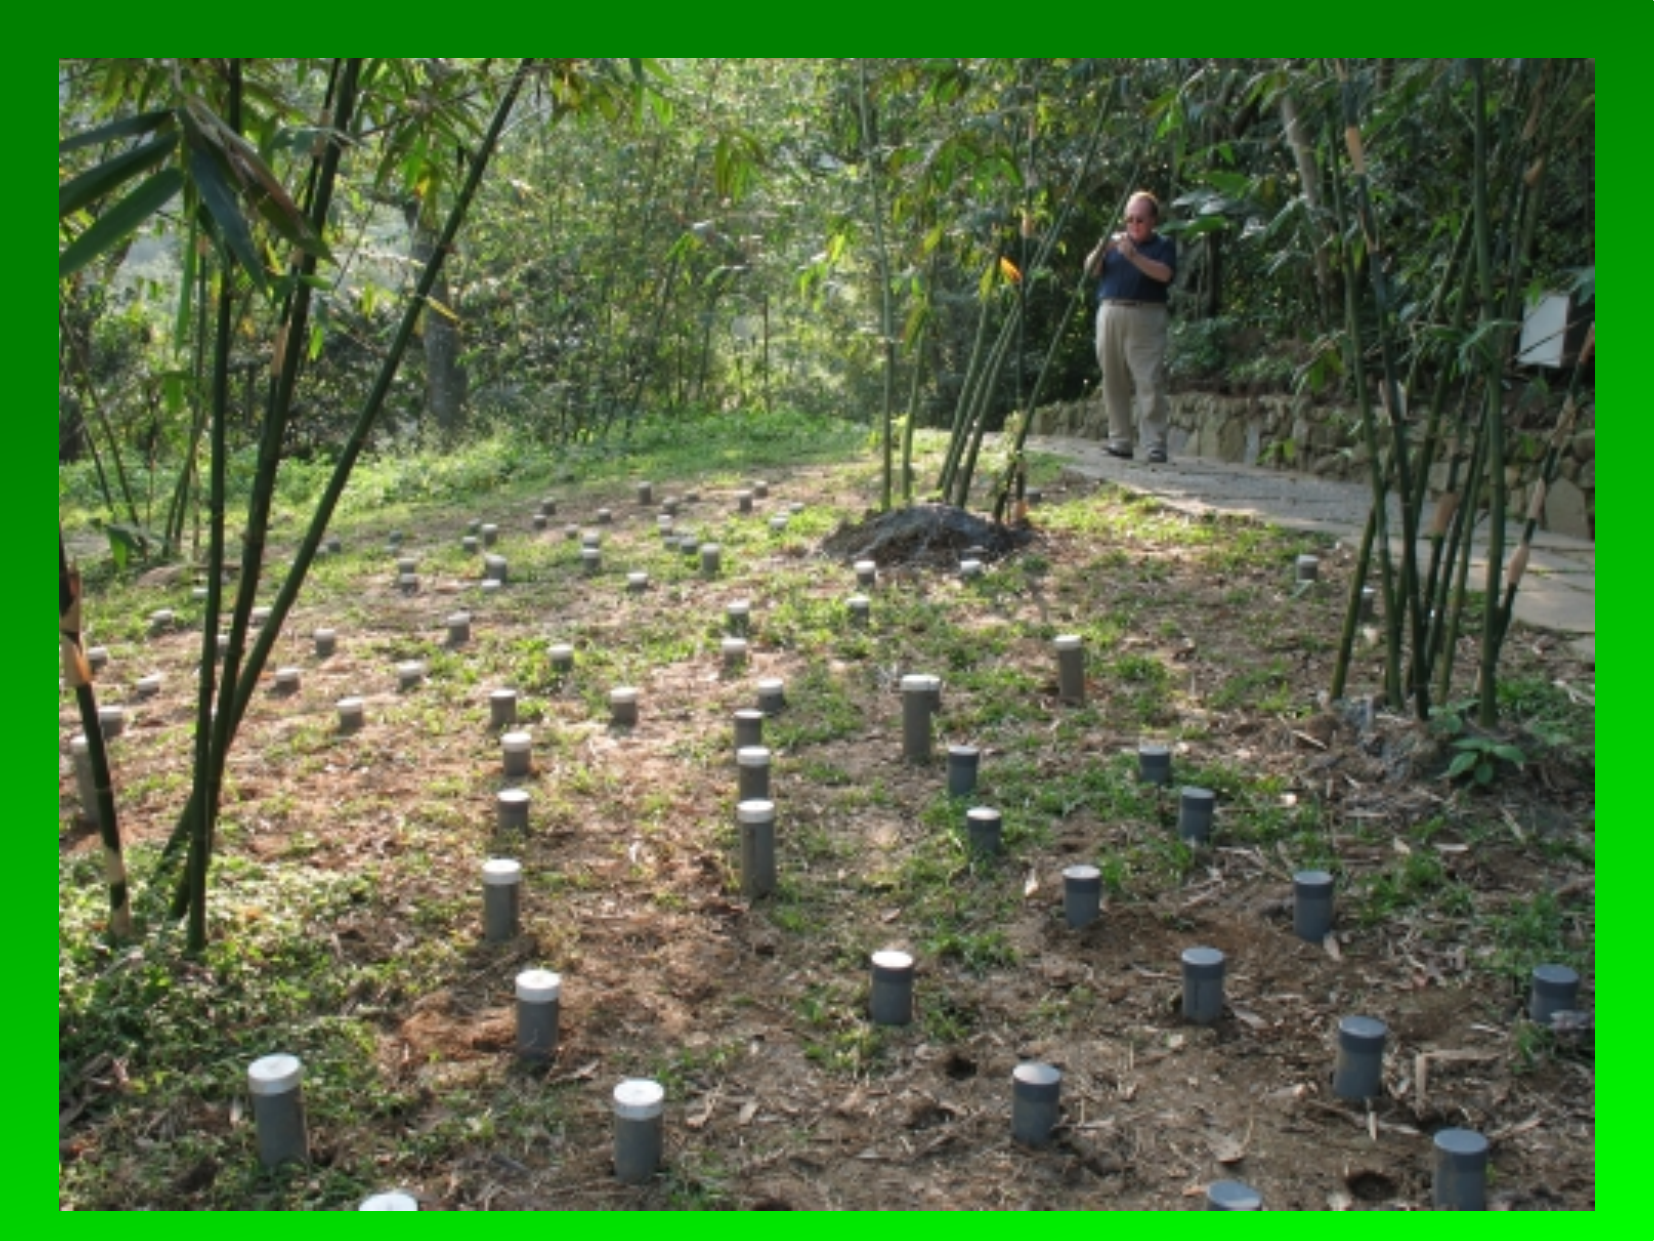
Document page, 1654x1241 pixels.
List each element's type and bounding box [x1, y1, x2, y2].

picture [59, 58, 1595, 1211]
